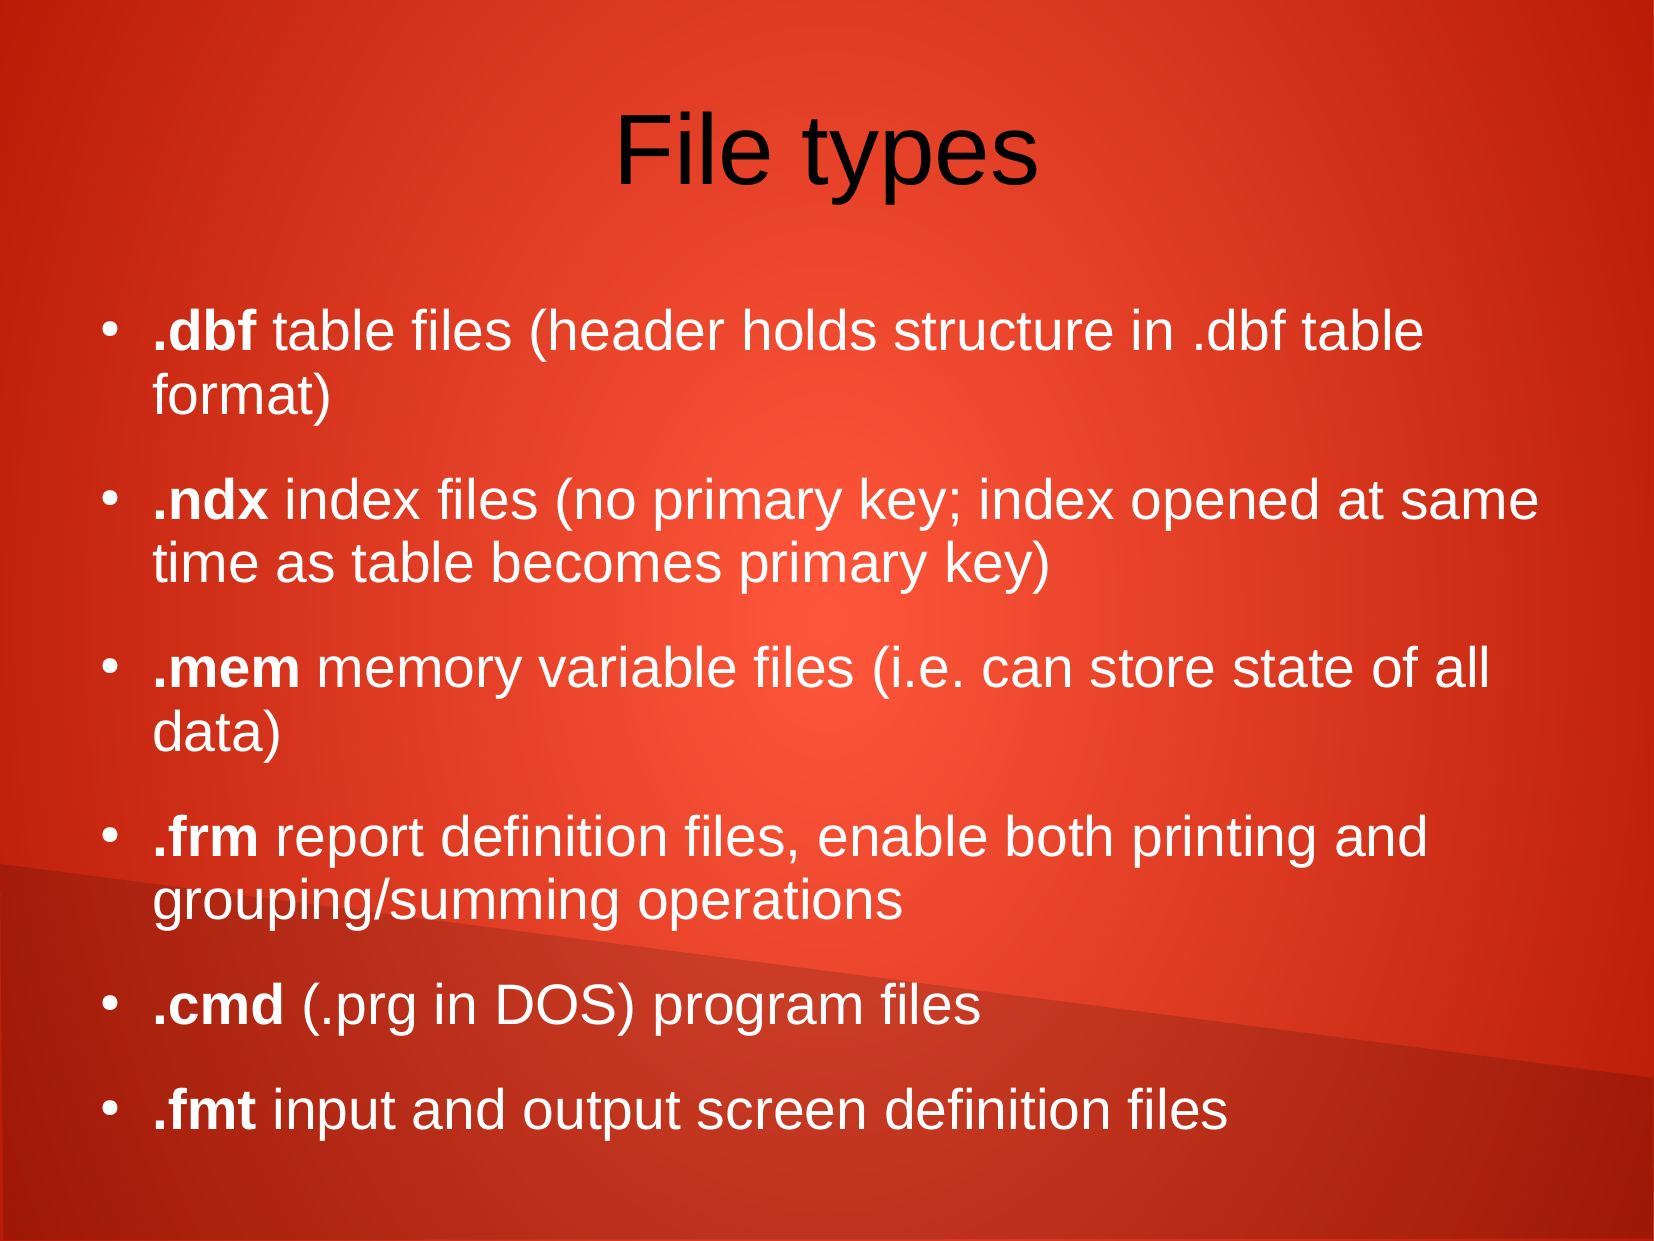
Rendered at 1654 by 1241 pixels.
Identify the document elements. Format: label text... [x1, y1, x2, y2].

title File types [82, 47, 1571, 252]
list .dbf table files (header holds structure in .dbf table format) .ndx index files (no primary key; index opened at same time as table becomes primary key) .mem memory variable files (i.e. can store state of all data) .frm report definition files, enable both printing and grouping/summing operations .cmd (.prg in DOS) program files .fmt input and output screen definition files [82, 299, 1571, 1146]
